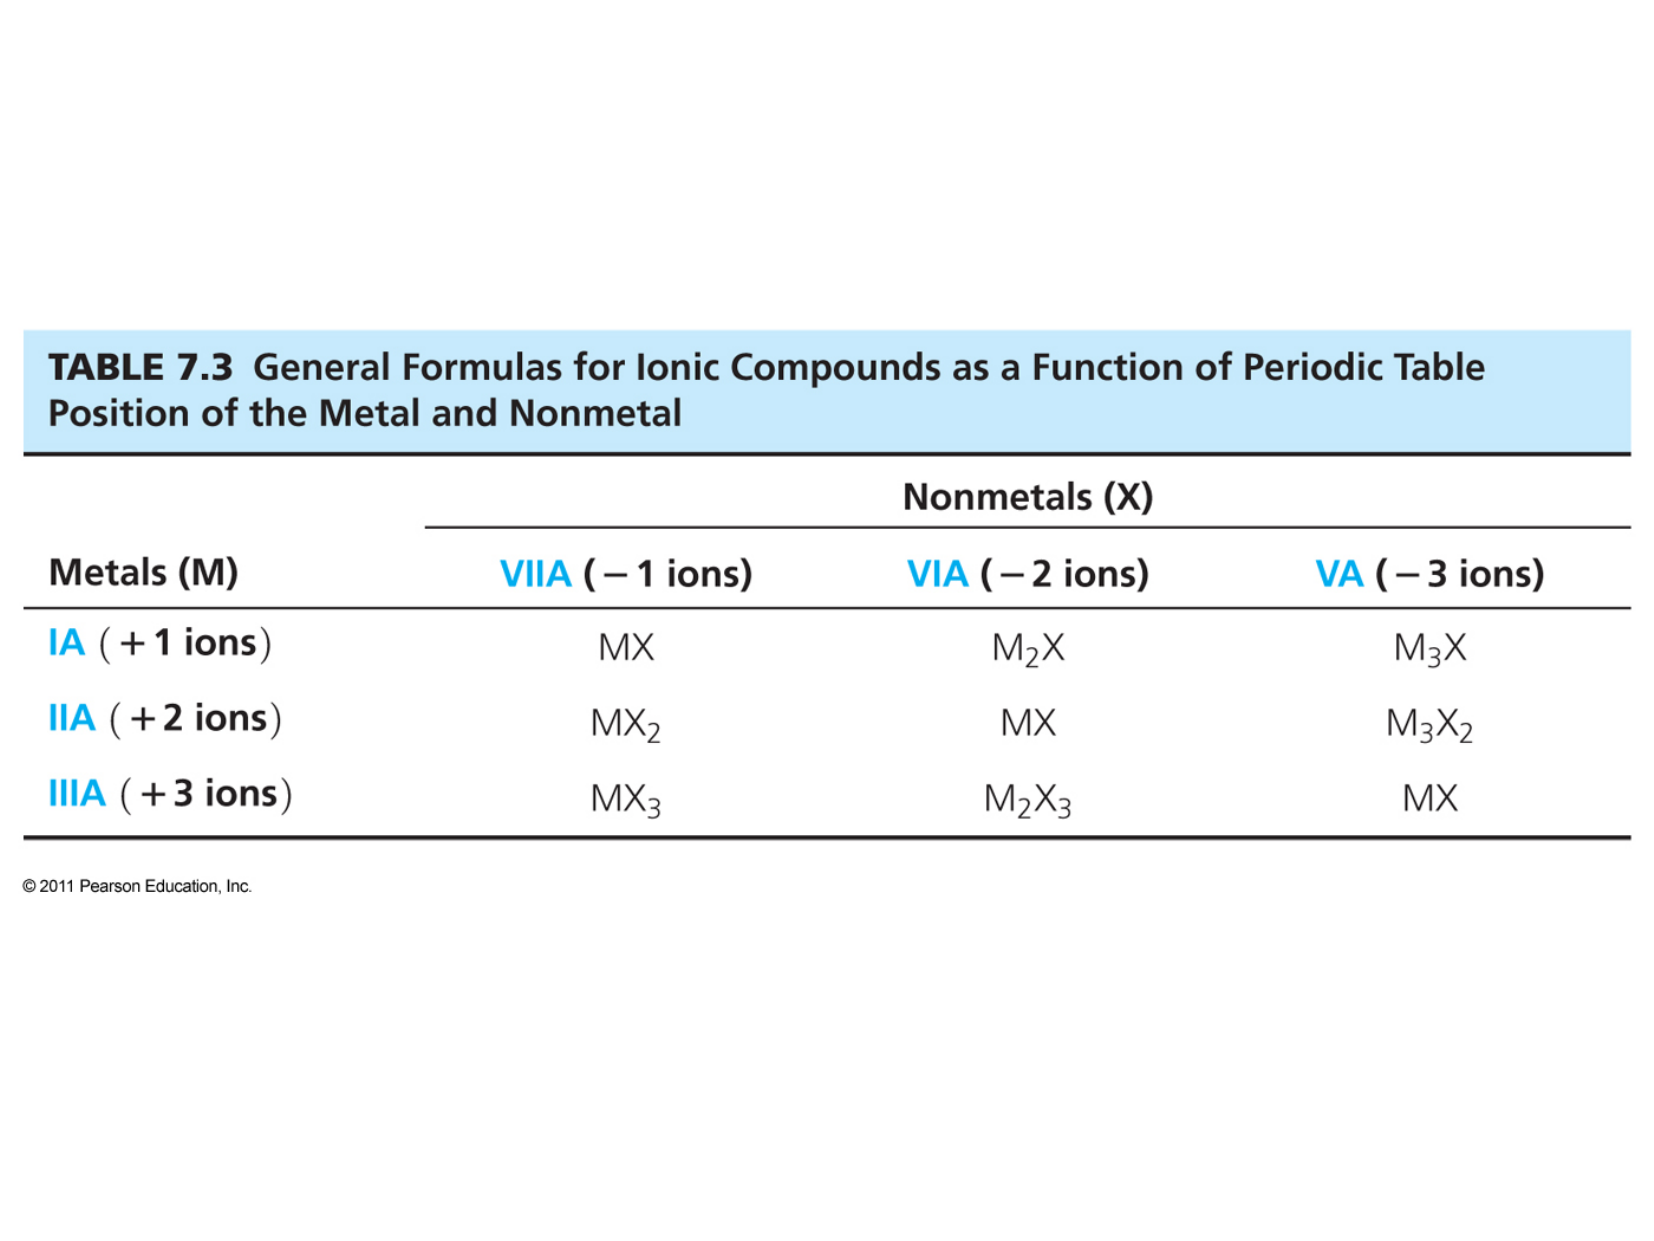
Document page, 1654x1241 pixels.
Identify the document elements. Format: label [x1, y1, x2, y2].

picture [0, 309, 1654, 931]
